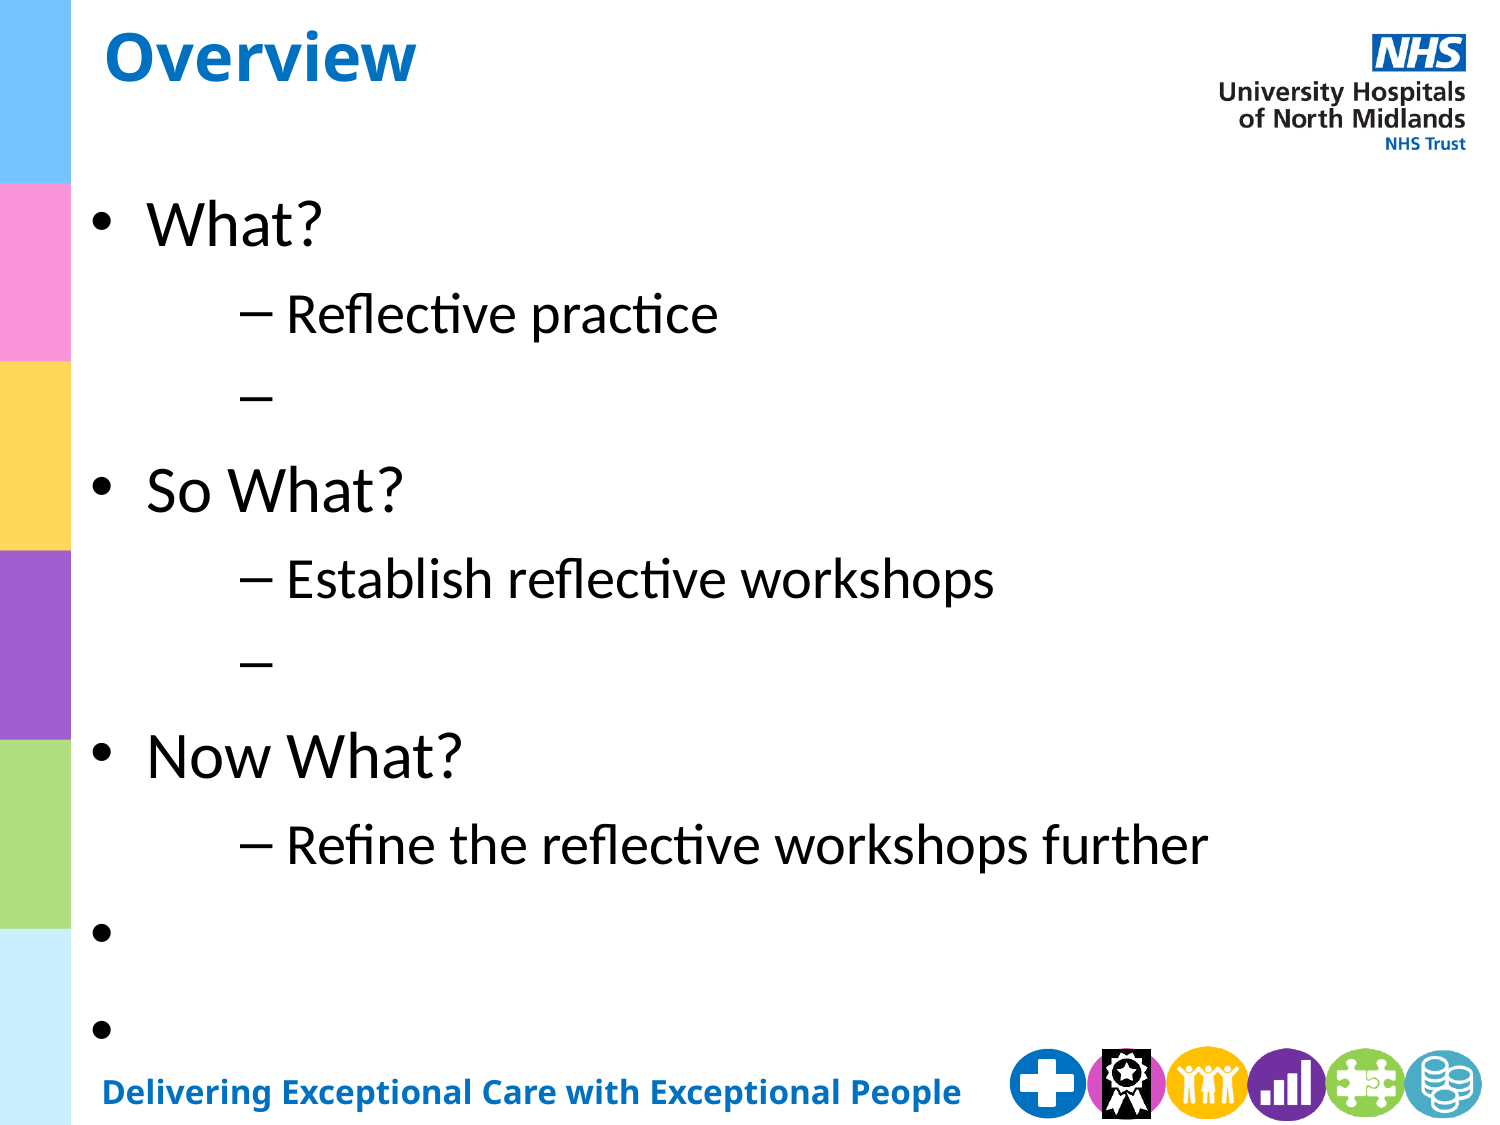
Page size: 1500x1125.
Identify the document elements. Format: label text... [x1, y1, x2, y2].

title Overview [88, 7, 1205, 103]
list What? Reflective practice So What? Establish reflective workshops Now What? Refine the reflective workshops further [75, 172, 1426, 1005]
